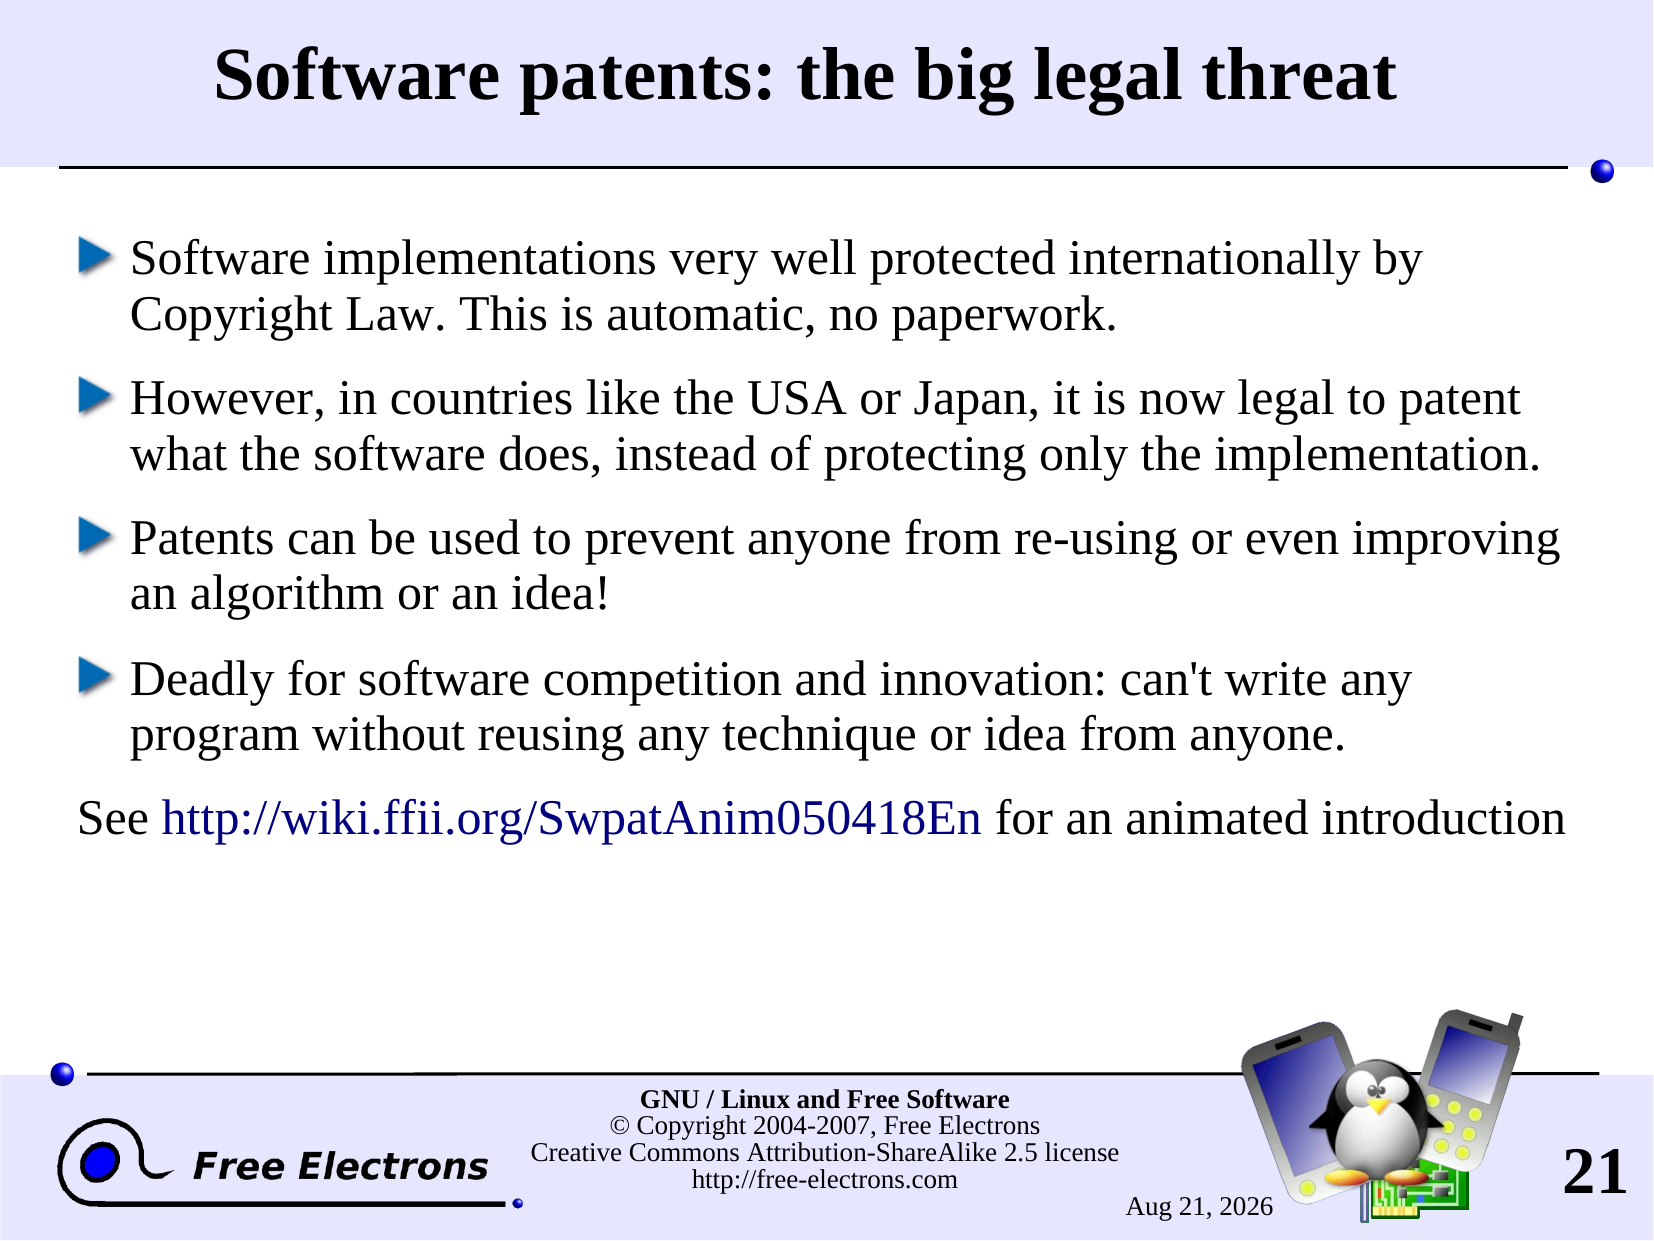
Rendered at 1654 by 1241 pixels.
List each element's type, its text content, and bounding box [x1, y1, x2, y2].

picture [50, 1107, 527, 1216]
picture [1225, 1015, 1538, 1241]
title Software patents: the big legal threat [60, 12, 1551, 138]
list Software implementations very well protected internationally by Copyright Law. This is automatic, no paperwork. However, in countries like the USA or Japan, it is now legal to patent what the software does, instead of protecting only the implementation. Patents can be used to prevent anyone from re-using or even improving an algorithm or an idea! Deadly for software competition and innovation: can't write any program without reusing any technique or idea from anyone. See http://wiki.ffii.org/SwpatAnim050418En for an animated introduction [59, 230, 1582, 1015]
